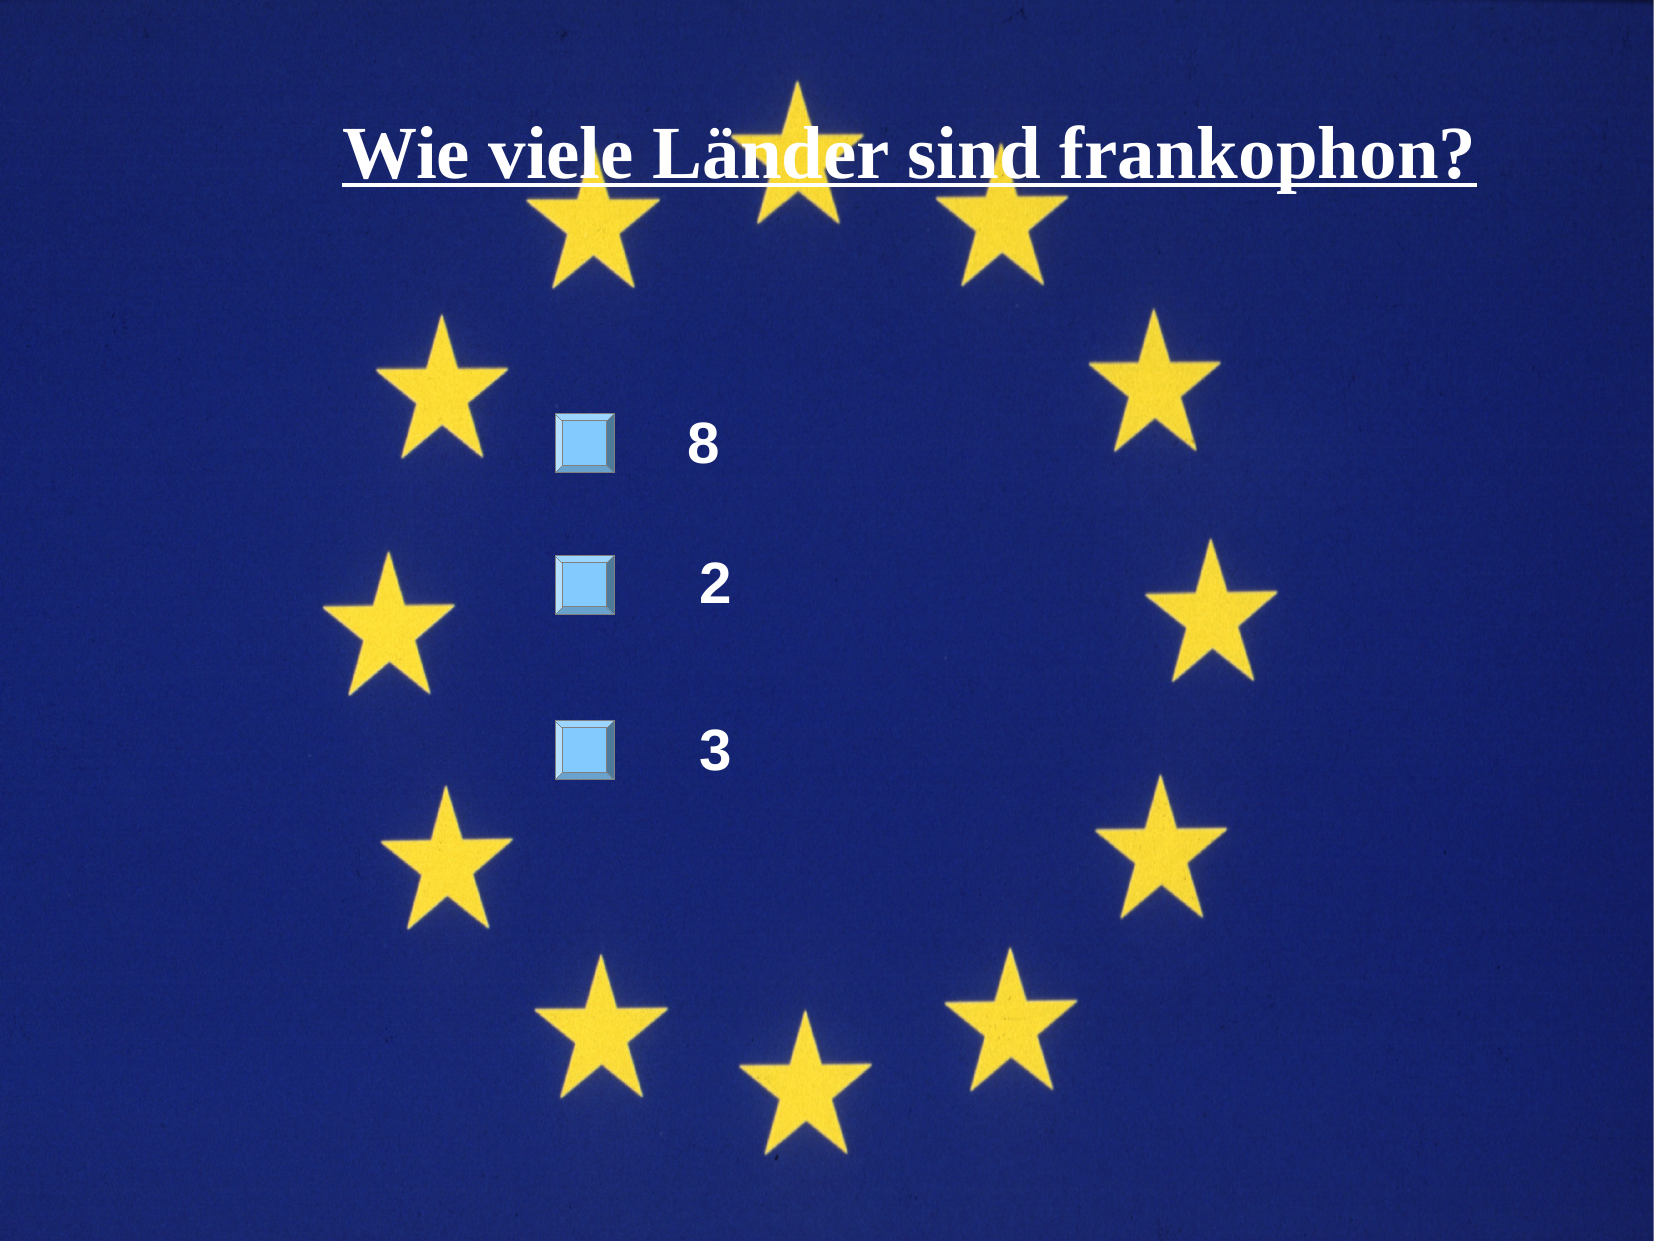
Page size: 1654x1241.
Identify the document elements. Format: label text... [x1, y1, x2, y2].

text_box [556, 720, 615, 780]
text_box 8 [673, 402, 815, 485]
text_box [556, 555, 615, 615]
text_box [556, 413, 615, 473]
picture [0, 0, 1654, 1241]
title Wie viele Länder sind frankophon? [82, 49, 1571, 257]
text_box 3 [685, 710, 748, 792]
text_box 2 [685, 543, 839, 625]
